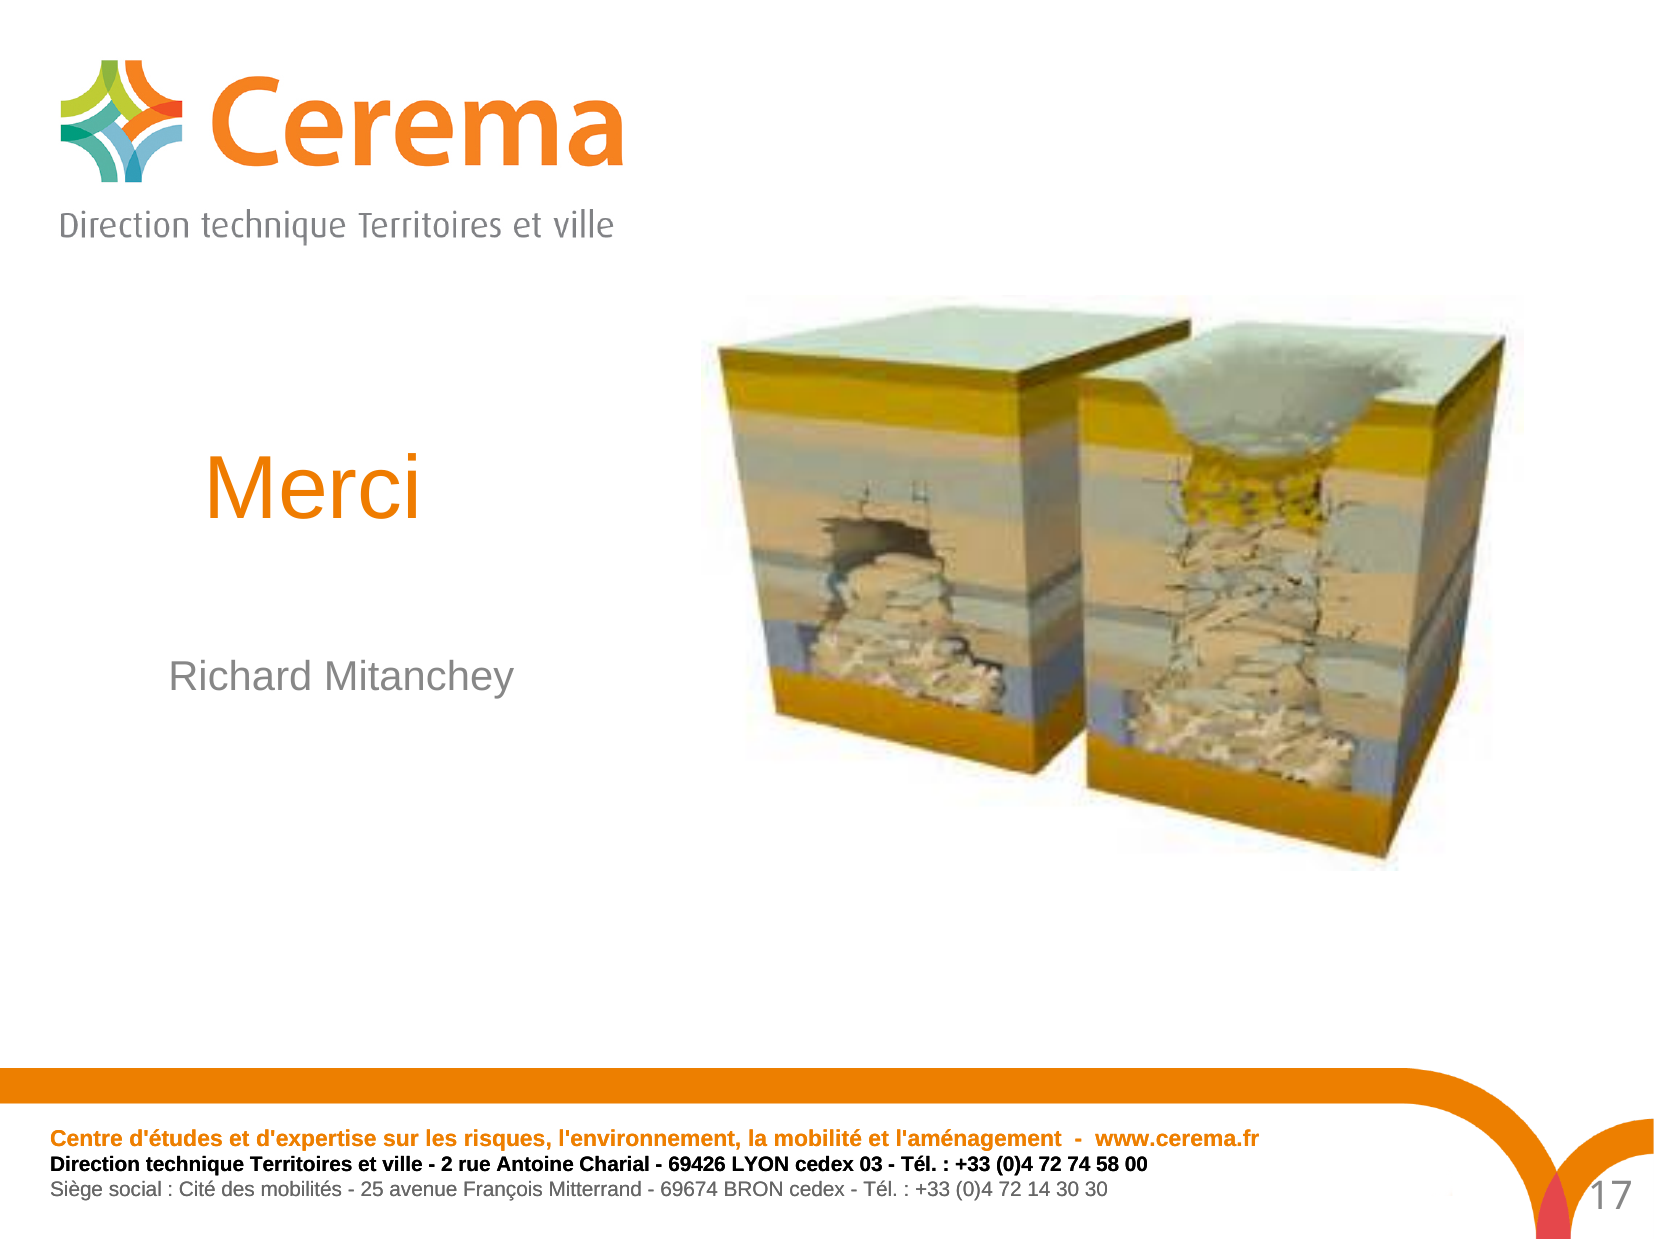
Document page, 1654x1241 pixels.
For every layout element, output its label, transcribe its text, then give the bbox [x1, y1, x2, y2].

picture [701, 295, 1524, 871]
text_box Merci [188, 442, 701, 554]
picture [0, 0, 684, 291]
text_box Richard Mitanchey [153, 641, 1595, 957]
picture [0, 1068, 1654, 1239]
text_box Centre d'études et d'expertise sur les risques, l'environnement, la mobilité et l'aménagement - www.cerema.fr Direction technique Territoires et ville - 2 rue Antoine Charial - 69426 LYON cedex 03 - Tél. : +33 (0)4 72 74 58 00 Siège social : Cité des mobilités - 25 avenue François Mitterrand - 69674 BRON cedex - Tél. : +33 (0)4 72 14 30 30 [35, 1116, 1394, 1217]
